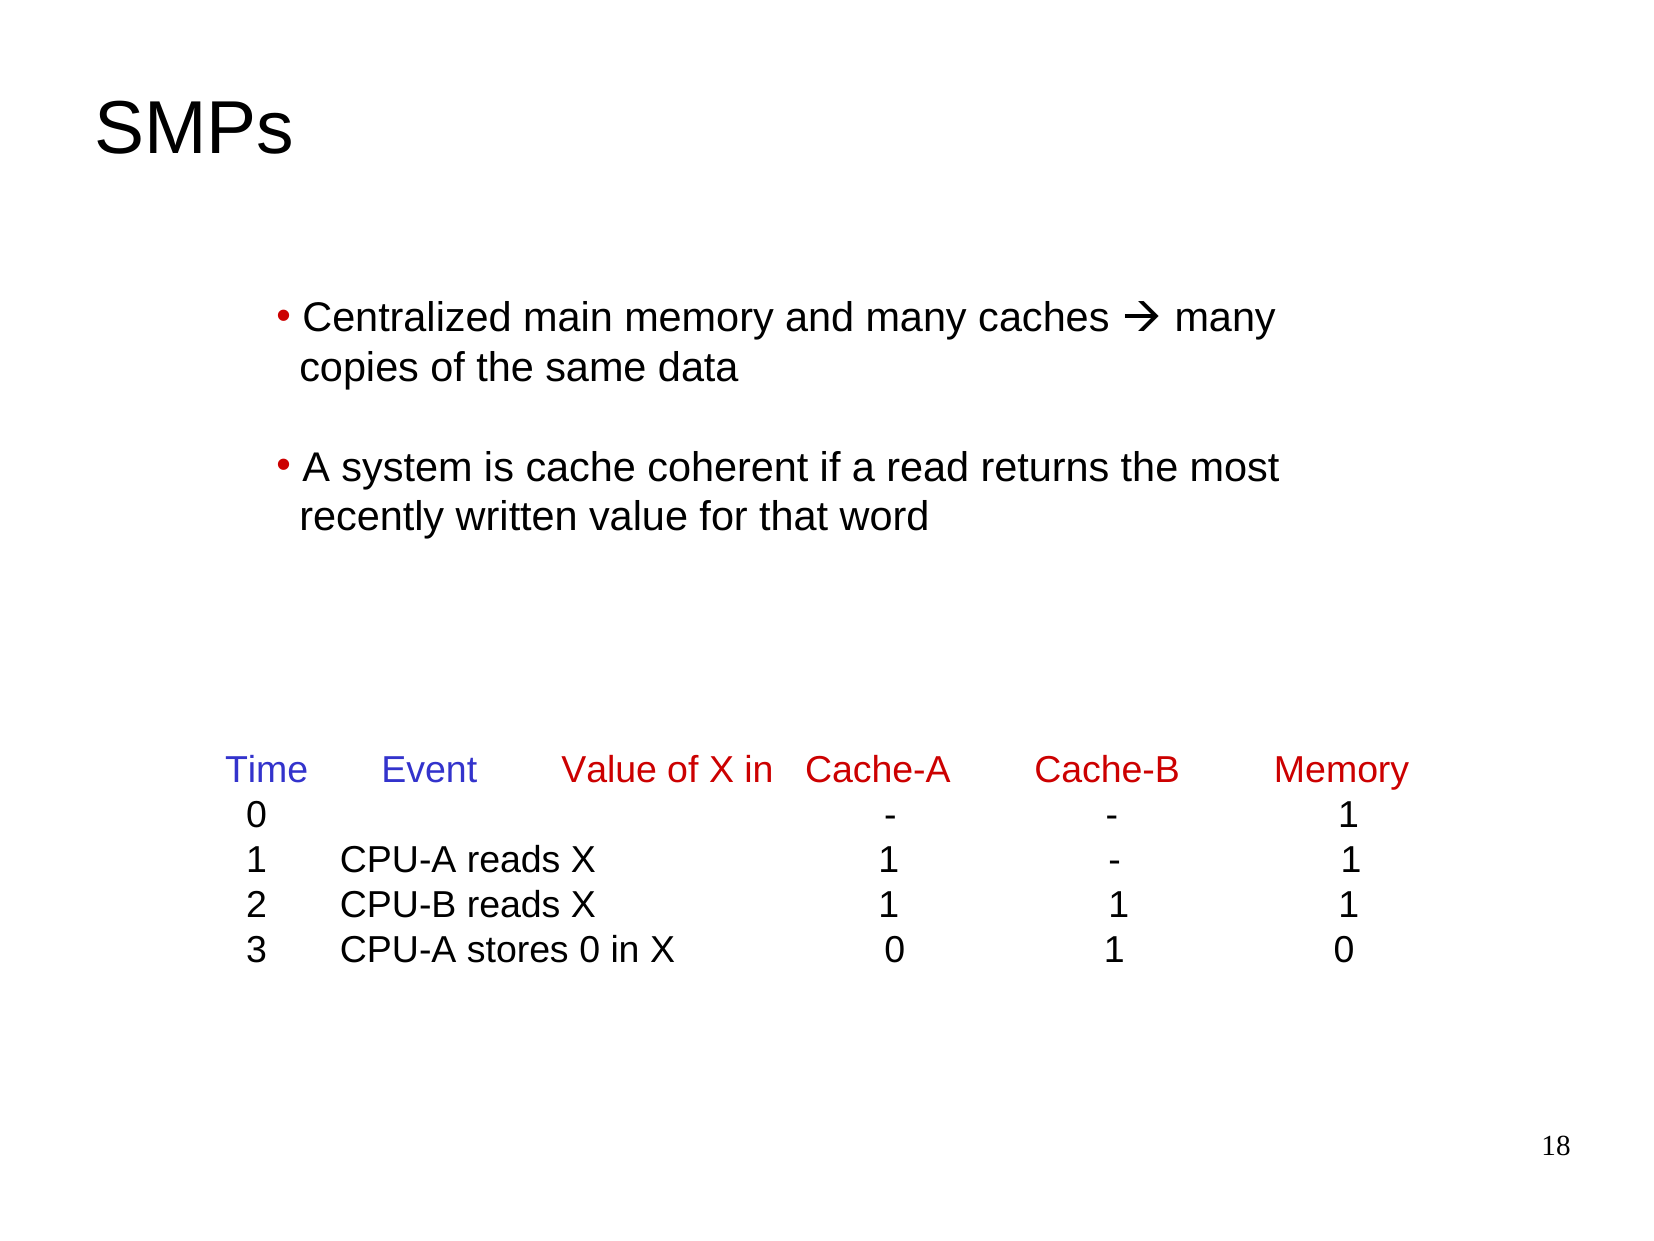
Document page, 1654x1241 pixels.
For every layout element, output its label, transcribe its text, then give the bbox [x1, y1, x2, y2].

text_box Centralized main memory and many caches  many copies of the same data A system is cache coherent if a read returns the most recently written value for that word [261, 282, 1296, 547]
text_box SMPs [79, 71, 310, 177]
text_box Time Event Value of X in Cache-A Cache-B Memory 0 - - 1 1 CPU-A reads X 1 - 1 2 CPU-B reads X 1 1 1 3 CPU-A stores 0 in X 0 1 0 [210, 736, 1425, 978]
